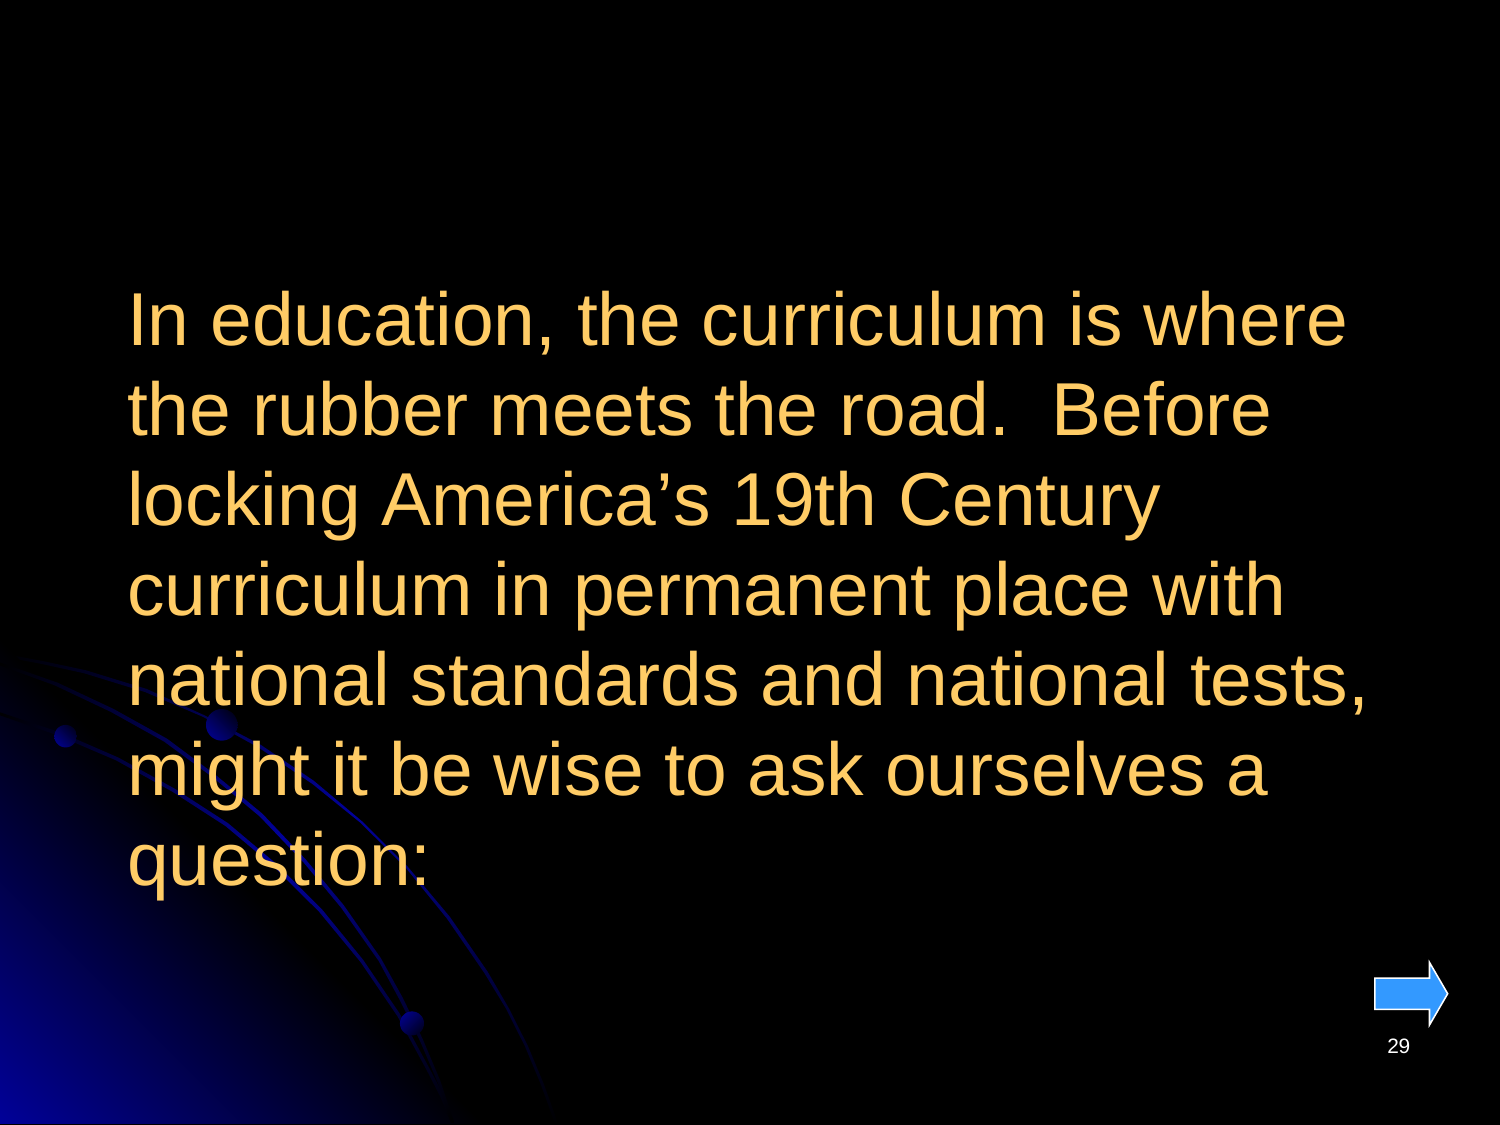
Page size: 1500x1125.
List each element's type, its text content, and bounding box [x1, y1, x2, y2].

text_box In education, the curriculum is where the rubber meets the road. Before locking America’s 19th Century curriculum in permanent place with national standards and national tests, might it be wise to ask ourselves a question: [112, 262, 1401, 908]
text_box [1374, 962, 1448, 1026]
